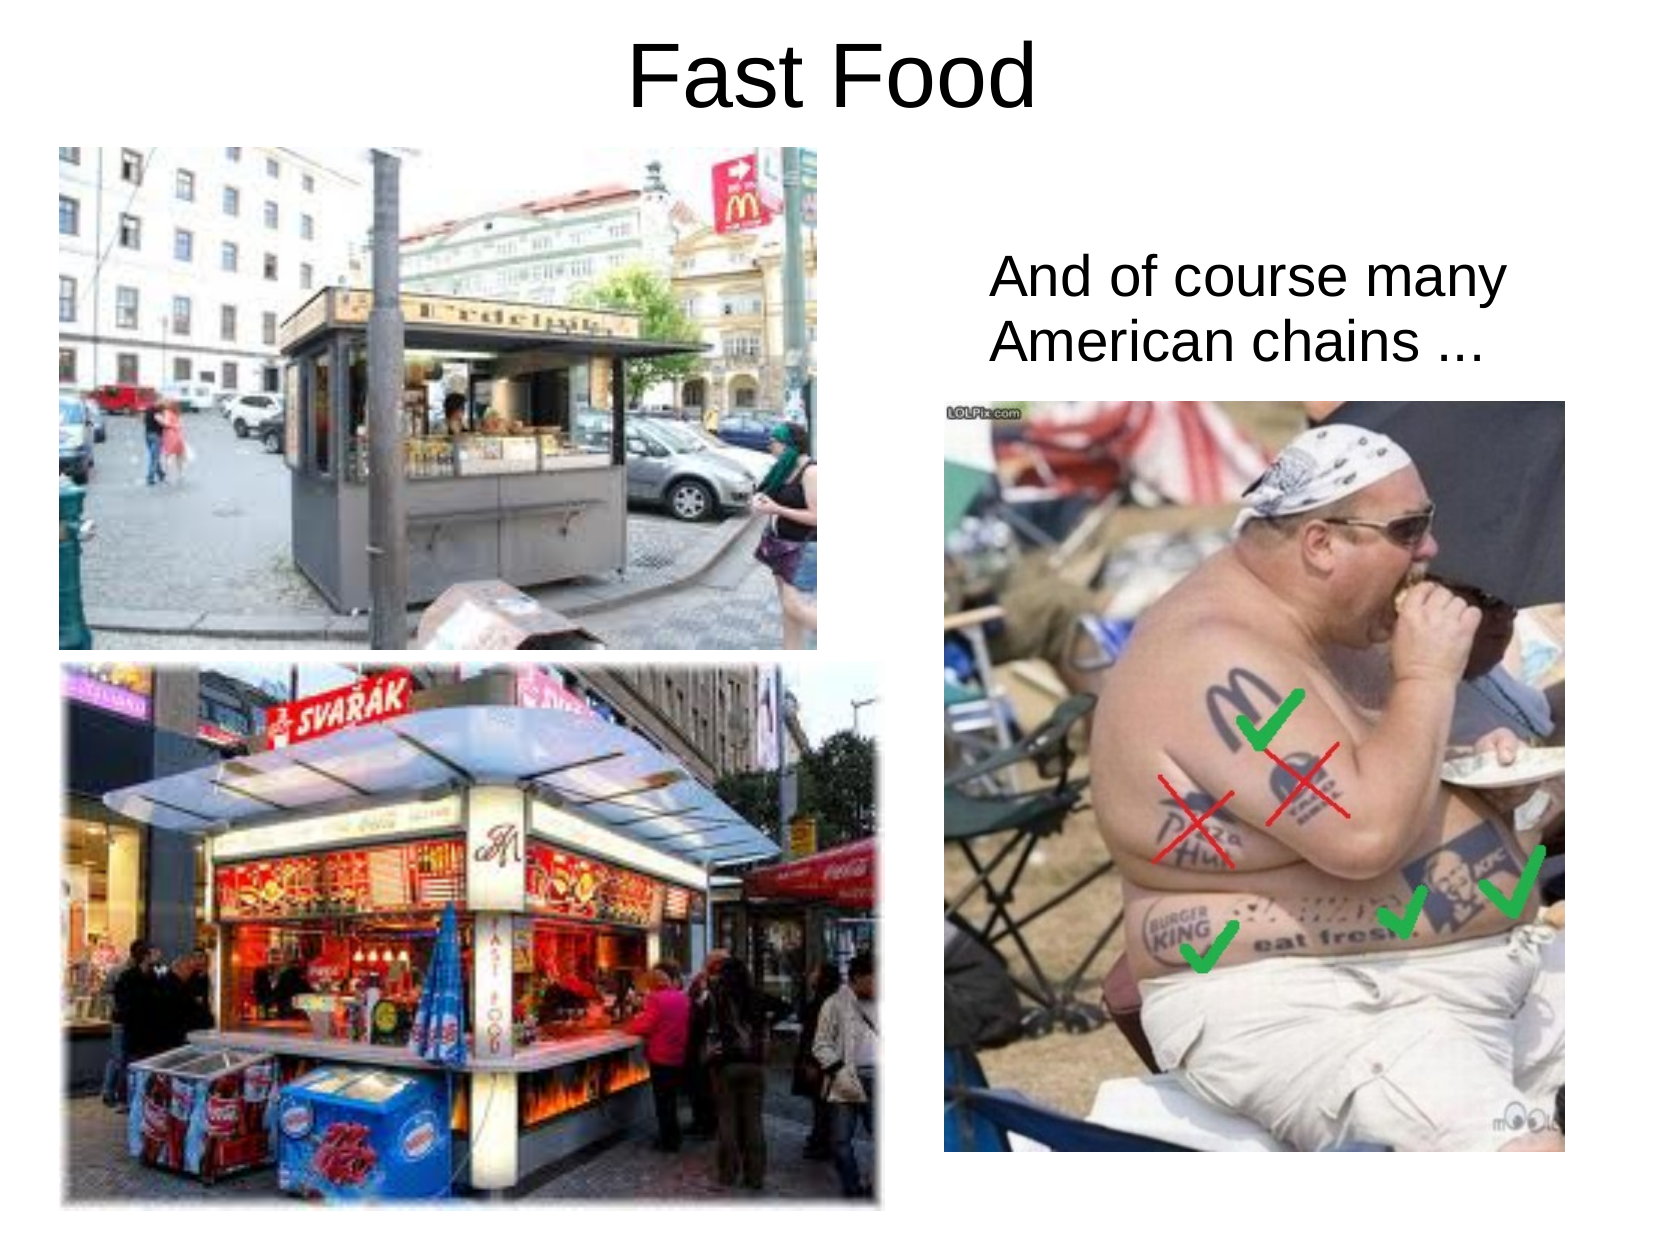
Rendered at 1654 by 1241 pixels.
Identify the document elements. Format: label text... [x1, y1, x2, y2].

picture [944, 401, 1565, 1152]
picture [59, 661, 885, 1211]
title Fast Food [88, 15, 1577, 119]
picture [59, 147, 817, 650]
text_box And of course many American chains ... [974, 236, 1565, 381]
